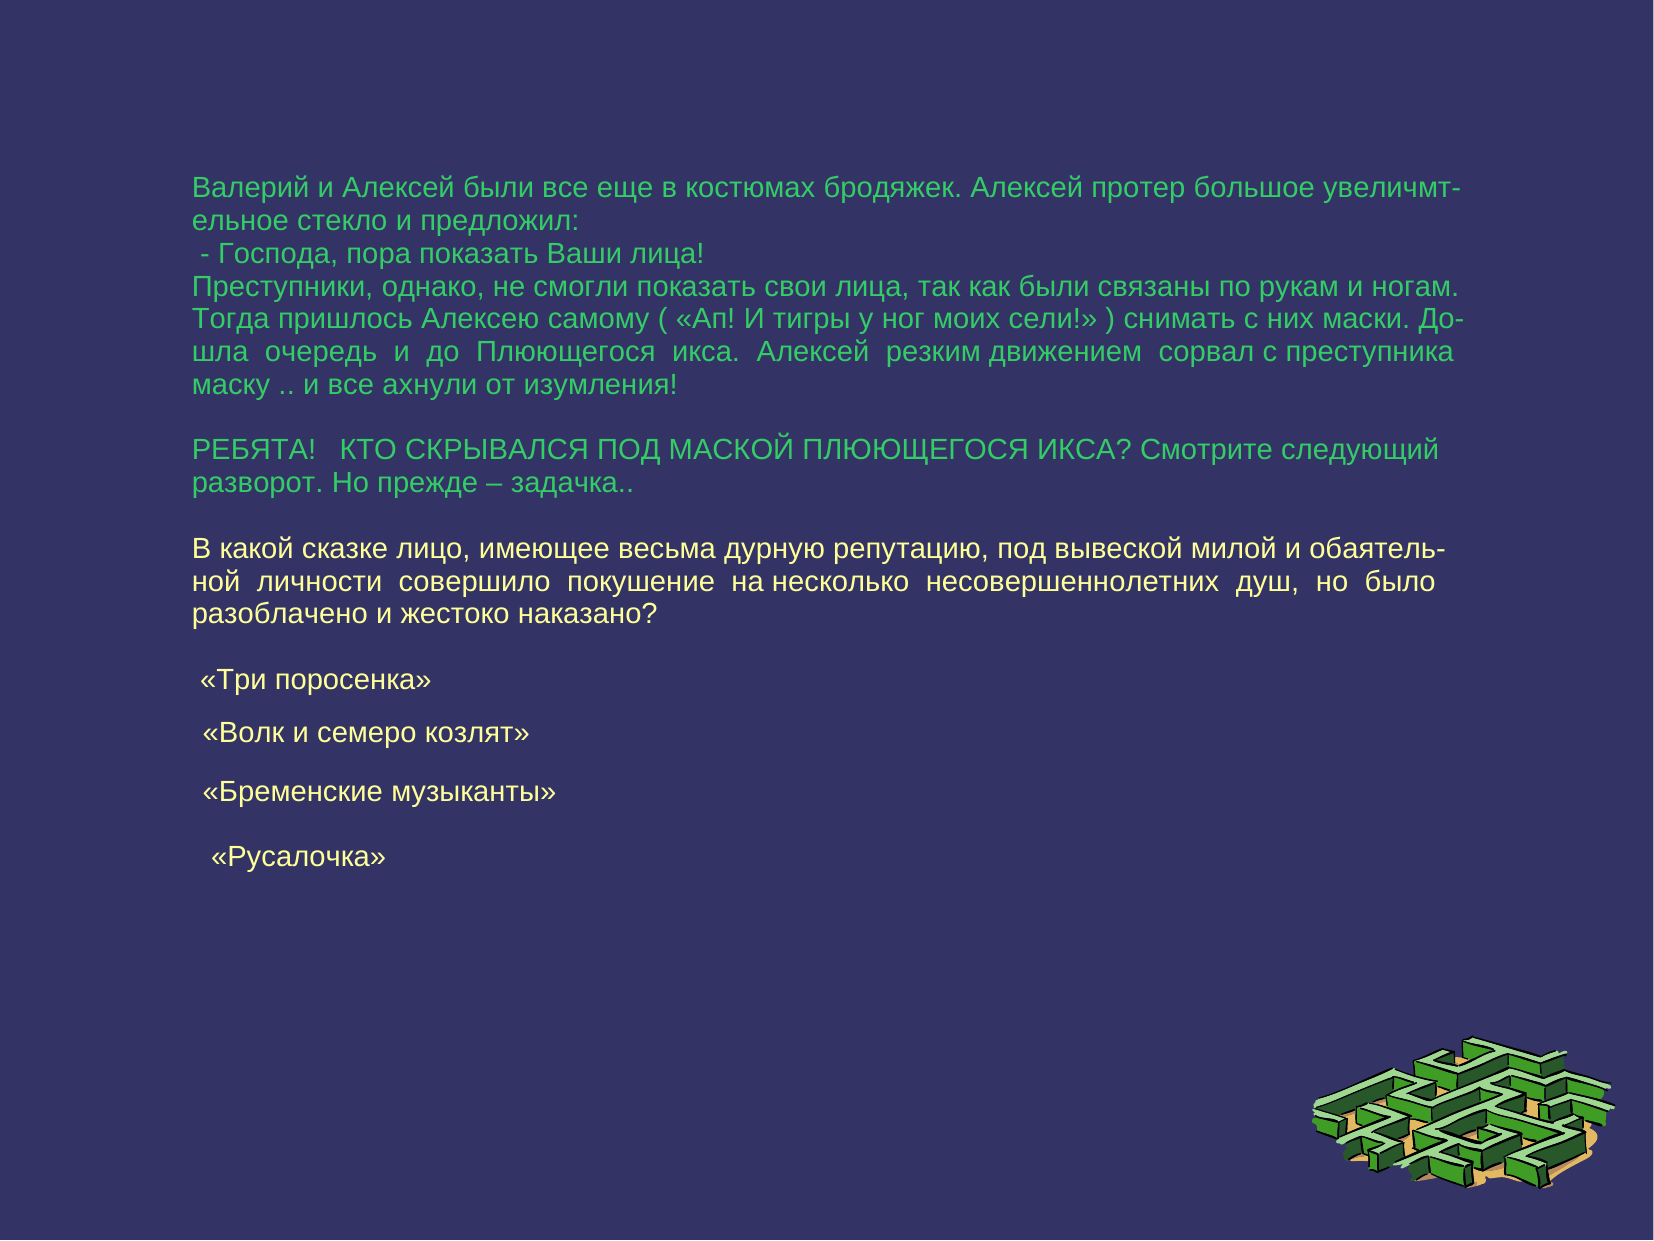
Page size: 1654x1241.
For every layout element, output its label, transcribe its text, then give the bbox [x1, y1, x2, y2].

text_box «Бременские музыканты» «Русалочка» [187, 767, 632, 881]
text_box Валерий и Алексей были все еще в костюмах бродяжек. Алексей протер большое увеличмт- ельное стекло и предложил: - Господа, пора показать Ваши лица! Преступники, однако, не смогли показать свои лица, так как были связаны по рукам и ногам. Тогда пришлось Алексею самому ( «Ап! И тигры у ног моих сели!» ) снимать с них маски. До- шла очередь и до Плюющегося икса. Алексей резким движением сорвал с преступника маску .. и все ахнули от изумления! РЕБЯТА! КТО СКРЫВАЛСЯ ПОД МАСКОЙ ПЛЮЮЩЕГОСЯ ИКСА? Смотрите следующий разворот. Но прежде – задачка.. В какой сказке лицо, имеющее весьма дурную репутацию, под вывеской милой и обаятель- ной личности совершило покушение на несколько несовершеннолетних душ, но было разоблачено и жестоко наказано? «Три поросенка» [177, 163, 1506, 704]
text_box «Волк и семеро козлят» [187, 708, 603, 756]
